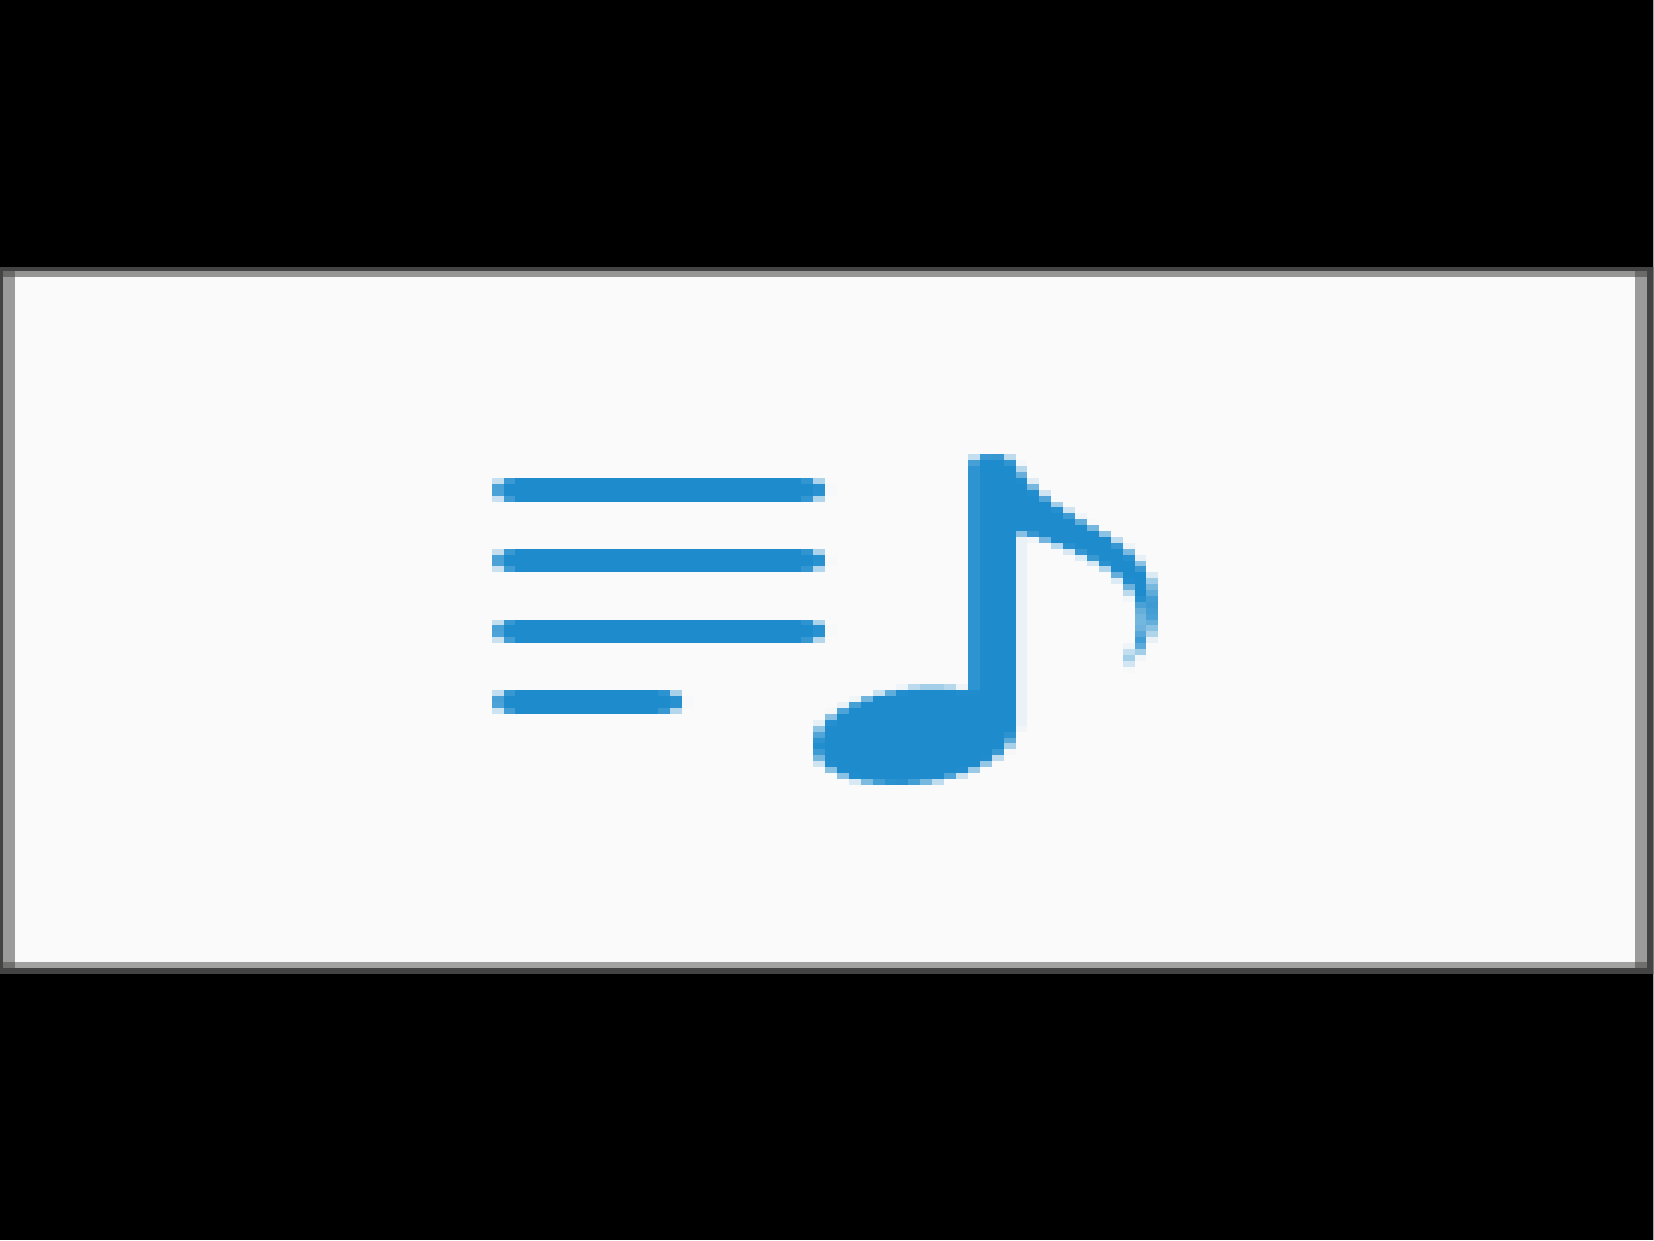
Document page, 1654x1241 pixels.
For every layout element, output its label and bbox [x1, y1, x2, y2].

text_box [0, 265, 1654, 975]
